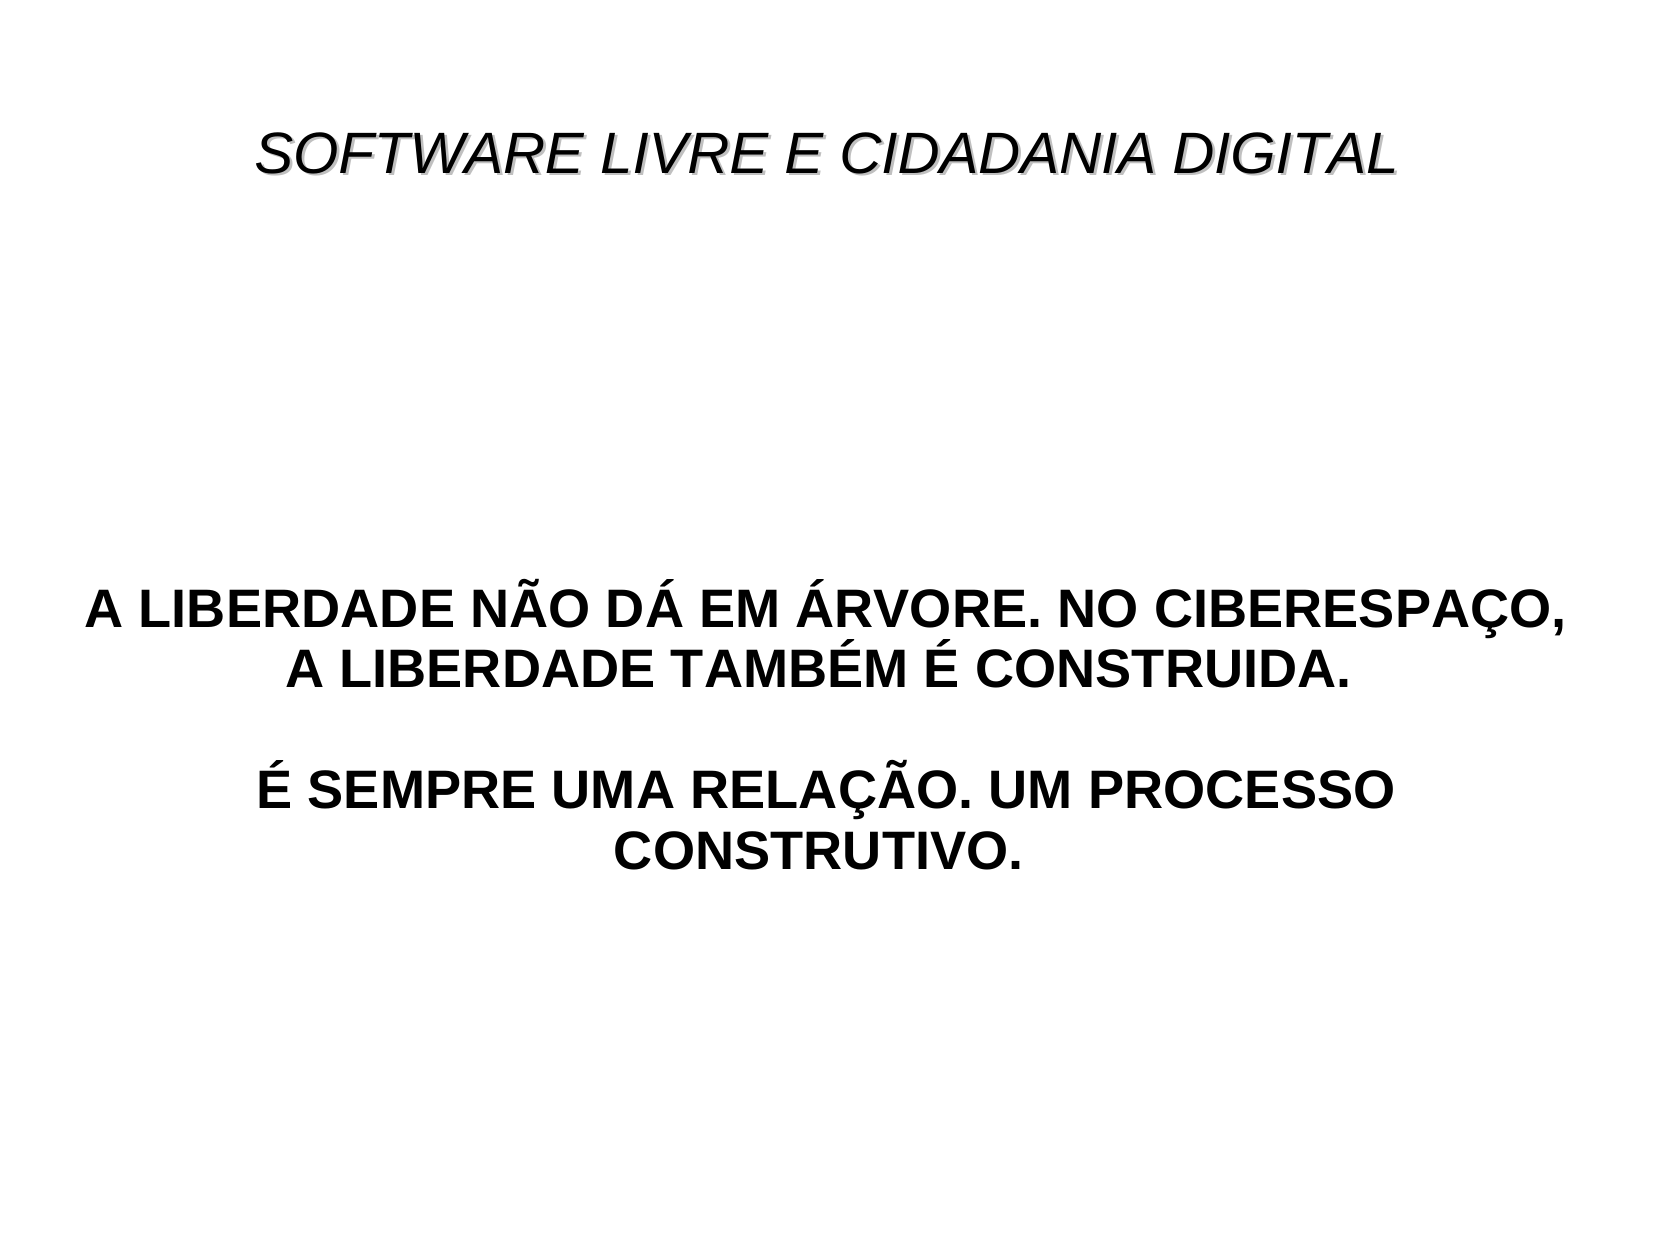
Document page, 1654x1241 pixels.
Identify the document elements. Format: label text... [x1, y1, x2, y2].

subtitle A LIBERDADE NÃO DÁ EM ÁRVORE. NO CIBERESPAÇO, A LIBERDADE TAMBÉM É CONSTRUIDA. É SEMPRE UMA RELAÇÃO. UM PROCESSO CONSTRUTIVO. [82, 297, 1571, 1102]
title SOFTWARE LIVRE E CIDADANIA DIGITAL [82, 49, 1571, 257]
